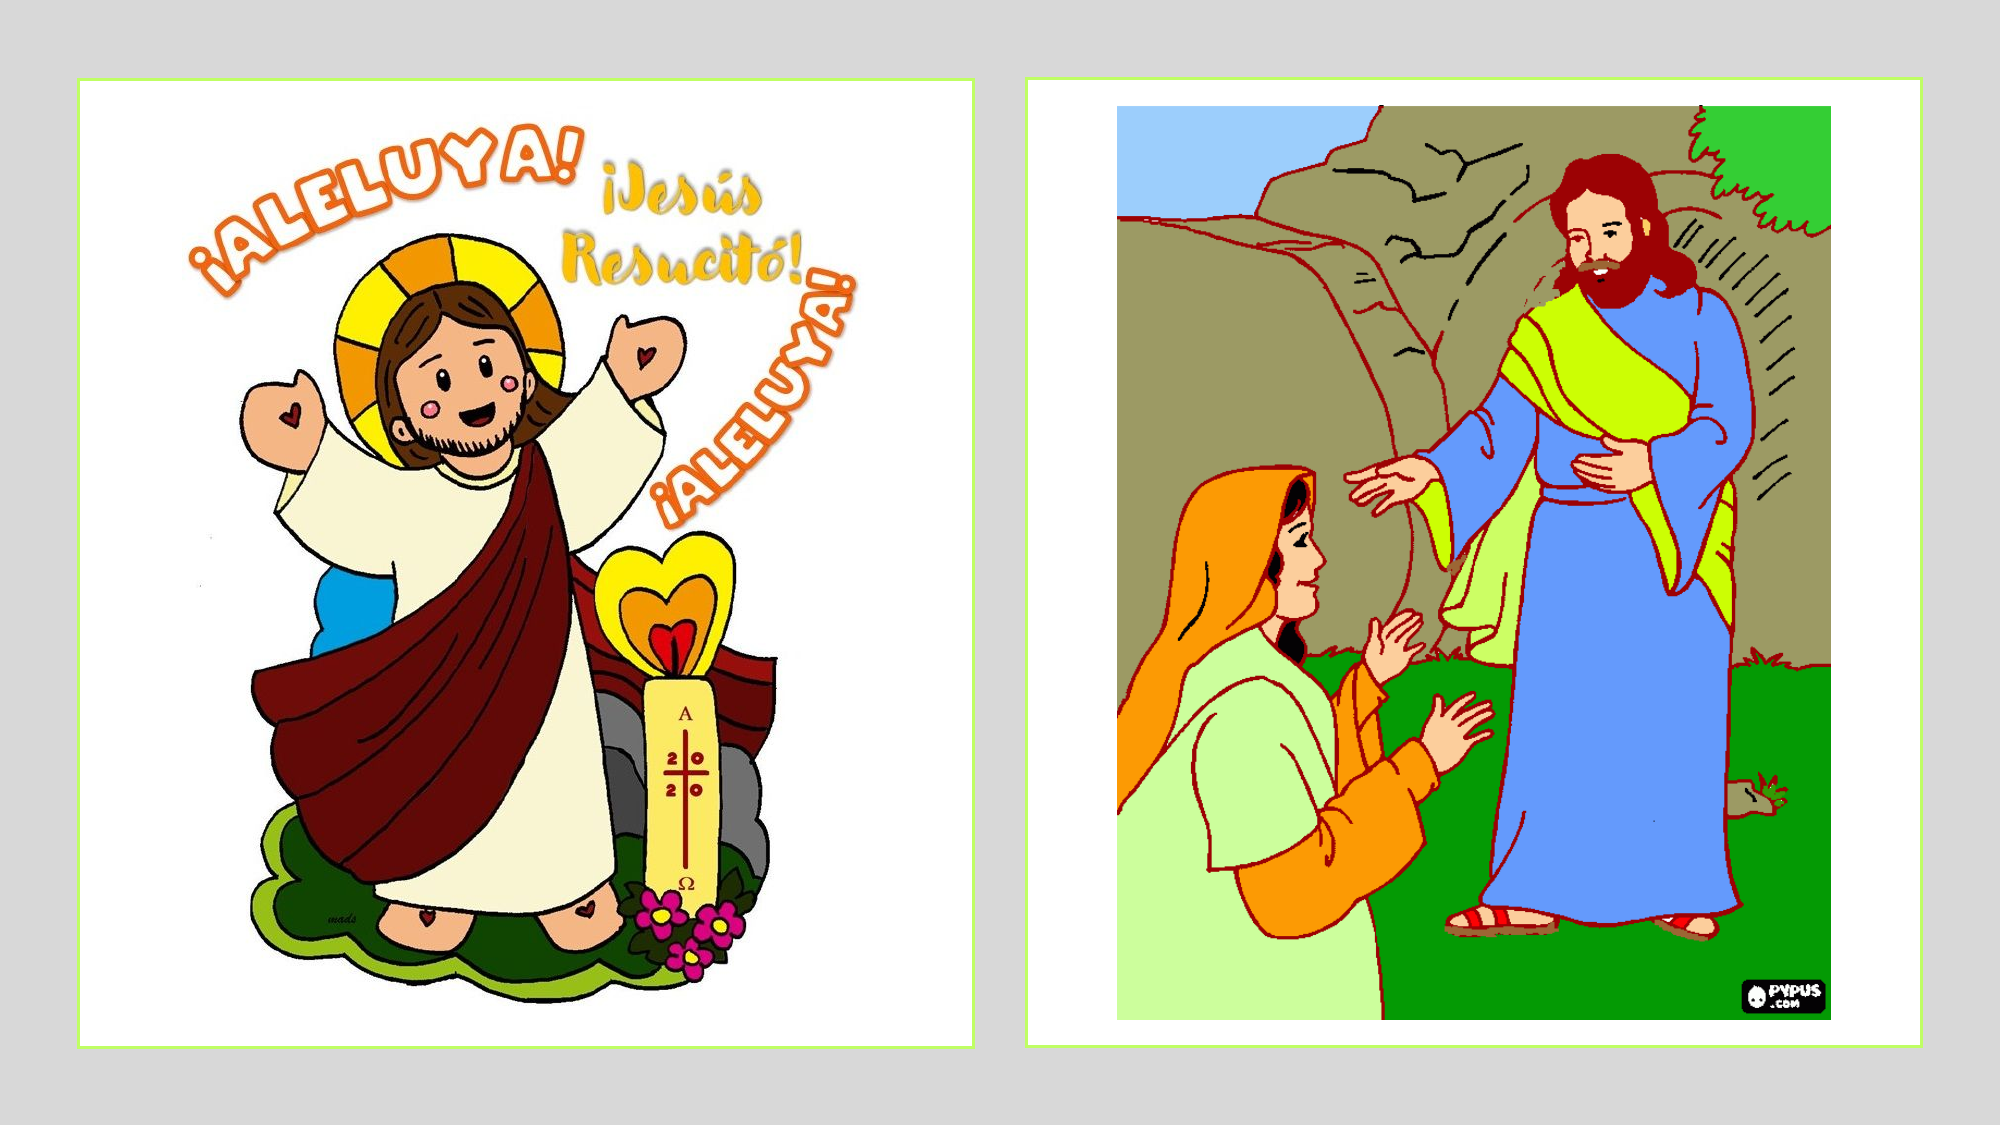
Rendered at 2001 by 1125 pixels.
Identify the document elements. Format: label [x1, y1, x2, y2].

picture [182, 106, 870, 1021]
text_box [0, 0, 2000, 1125]
picture [1117, 105, 1831, 1020]
